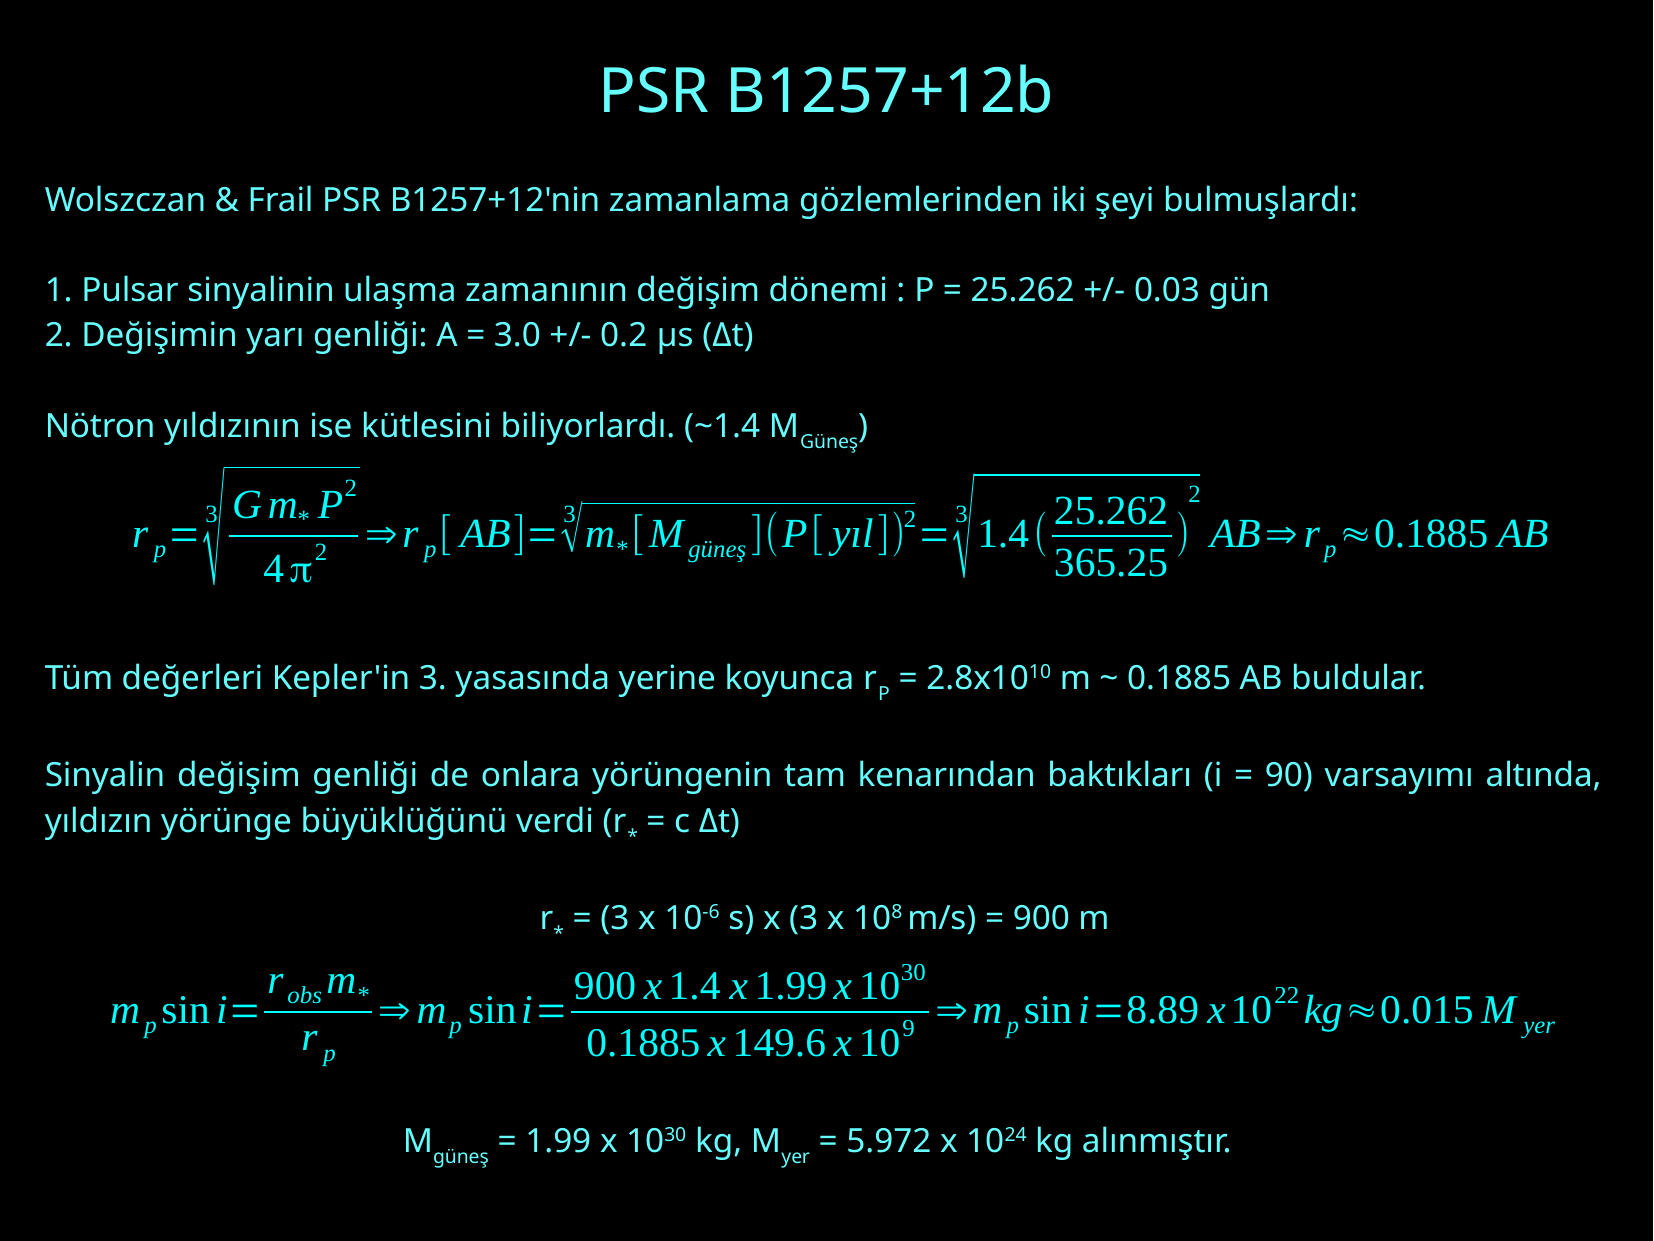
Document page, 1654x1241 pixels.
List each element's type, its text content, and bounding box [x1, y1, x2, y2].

chart [125, 465, 1556, 591]
text_box Tüm değerleri Kepler'in 3. yasasında yerine koyunca rP = 2.8x1010 m ~ 0.1885 AB buldular. Sinyalin değişim genliği de onlara yörüngenin tam kenarından baktıkları (i = 90) varsayımı altında, yıldızın yörünge büyüklüğünü verdi (r* = c Δt) r* = (3 x 10-6 s) x (3 x 108 m/s) = 900 m [29, 646, 1620, 934]
text_box Wolszczan & Frail PSR B1257+12'nin zamanlama gözlemlerinden iki şeyi bulmuşlardı: 1. Pulsar sinyalinin ulaşma zamanının değişim dönemi : P = 25.262 +/- 0.03 gün 2. Değişimin yarı genliği: A = 3.0 +/- 0.2 μs (Δt) Nötron yıldızının ise kütlesini biliyorlardı. (~1.4 MGüneş) [29, 168, 1620, 446]
title PSR B1257+12b [82, 25, 1571, 151]
chart [103, 957, 1563, 1067]
text_box Mgüneş = 1.99 x 1030 kg, Myer = 5.972 x 1024 kg alınmıştır. [60, 1110, 1576, 1174]
